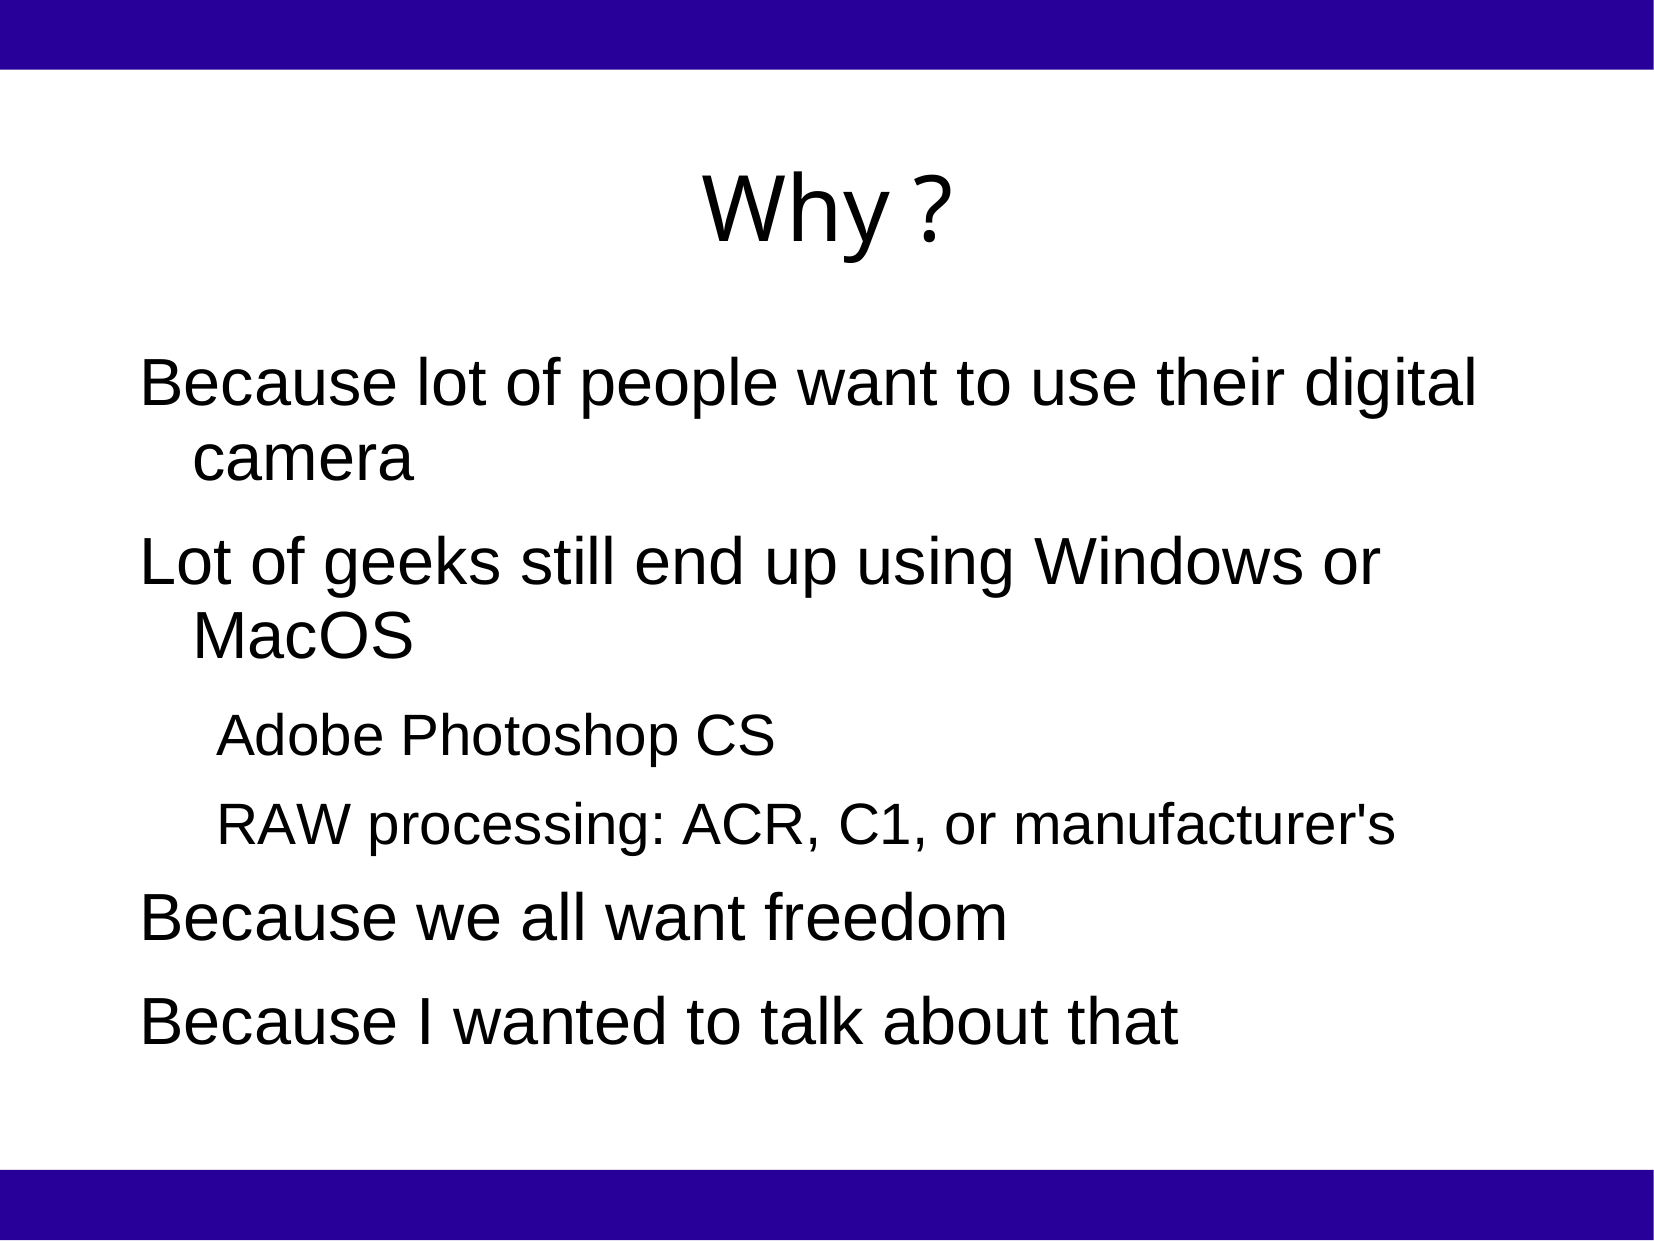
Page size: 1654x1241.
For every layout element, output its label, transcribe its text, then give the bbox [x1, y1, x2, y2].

list Because lot of people want to use their digital camera Lot of geeks still end up using Windows or MacOS Adobe Photoshop CS RAW processing: ACR, C1, or manufacturer's Because we all want freedom Because I wanted to talk about that [121, 344, 1534, 1127]
title Why ? [121, 102, 1534, 311]
